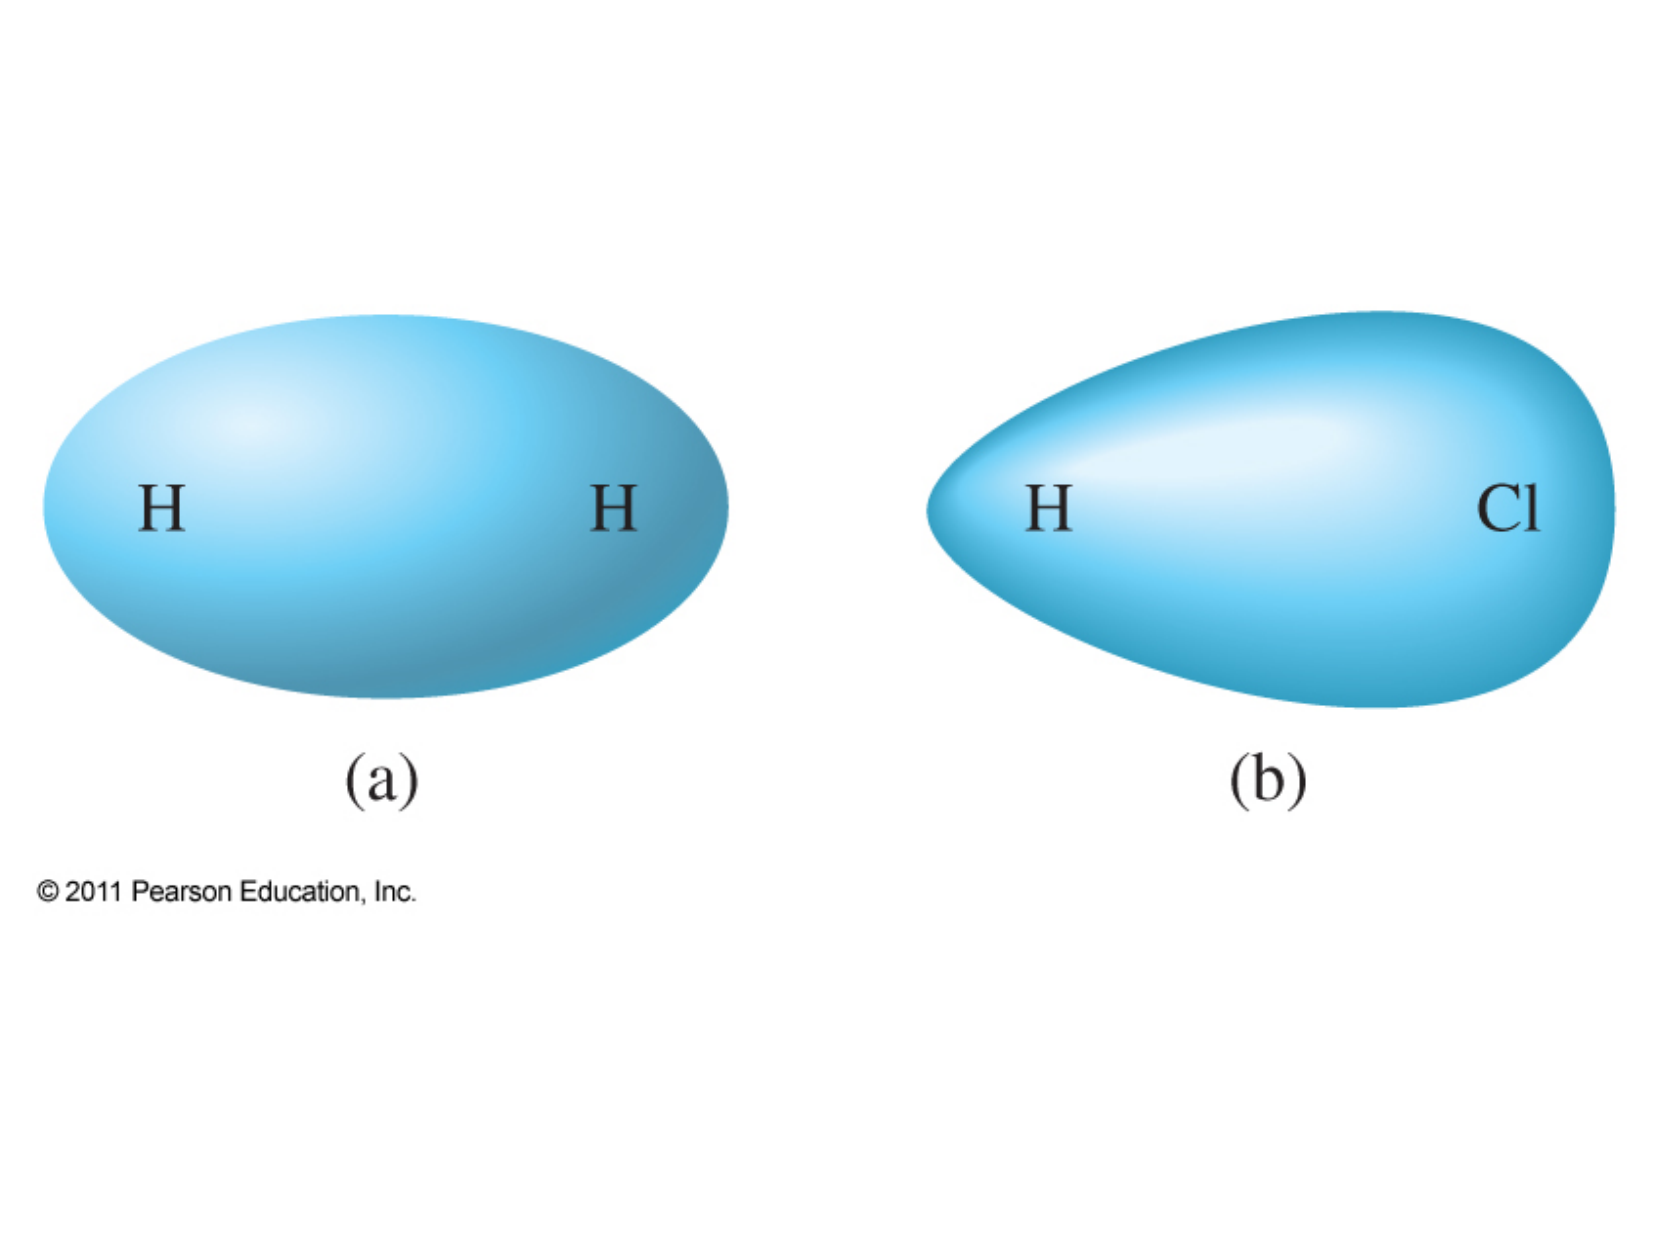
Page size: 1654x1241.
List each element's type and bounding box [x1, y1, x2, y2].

picture [0, 274, 1654, 967]
